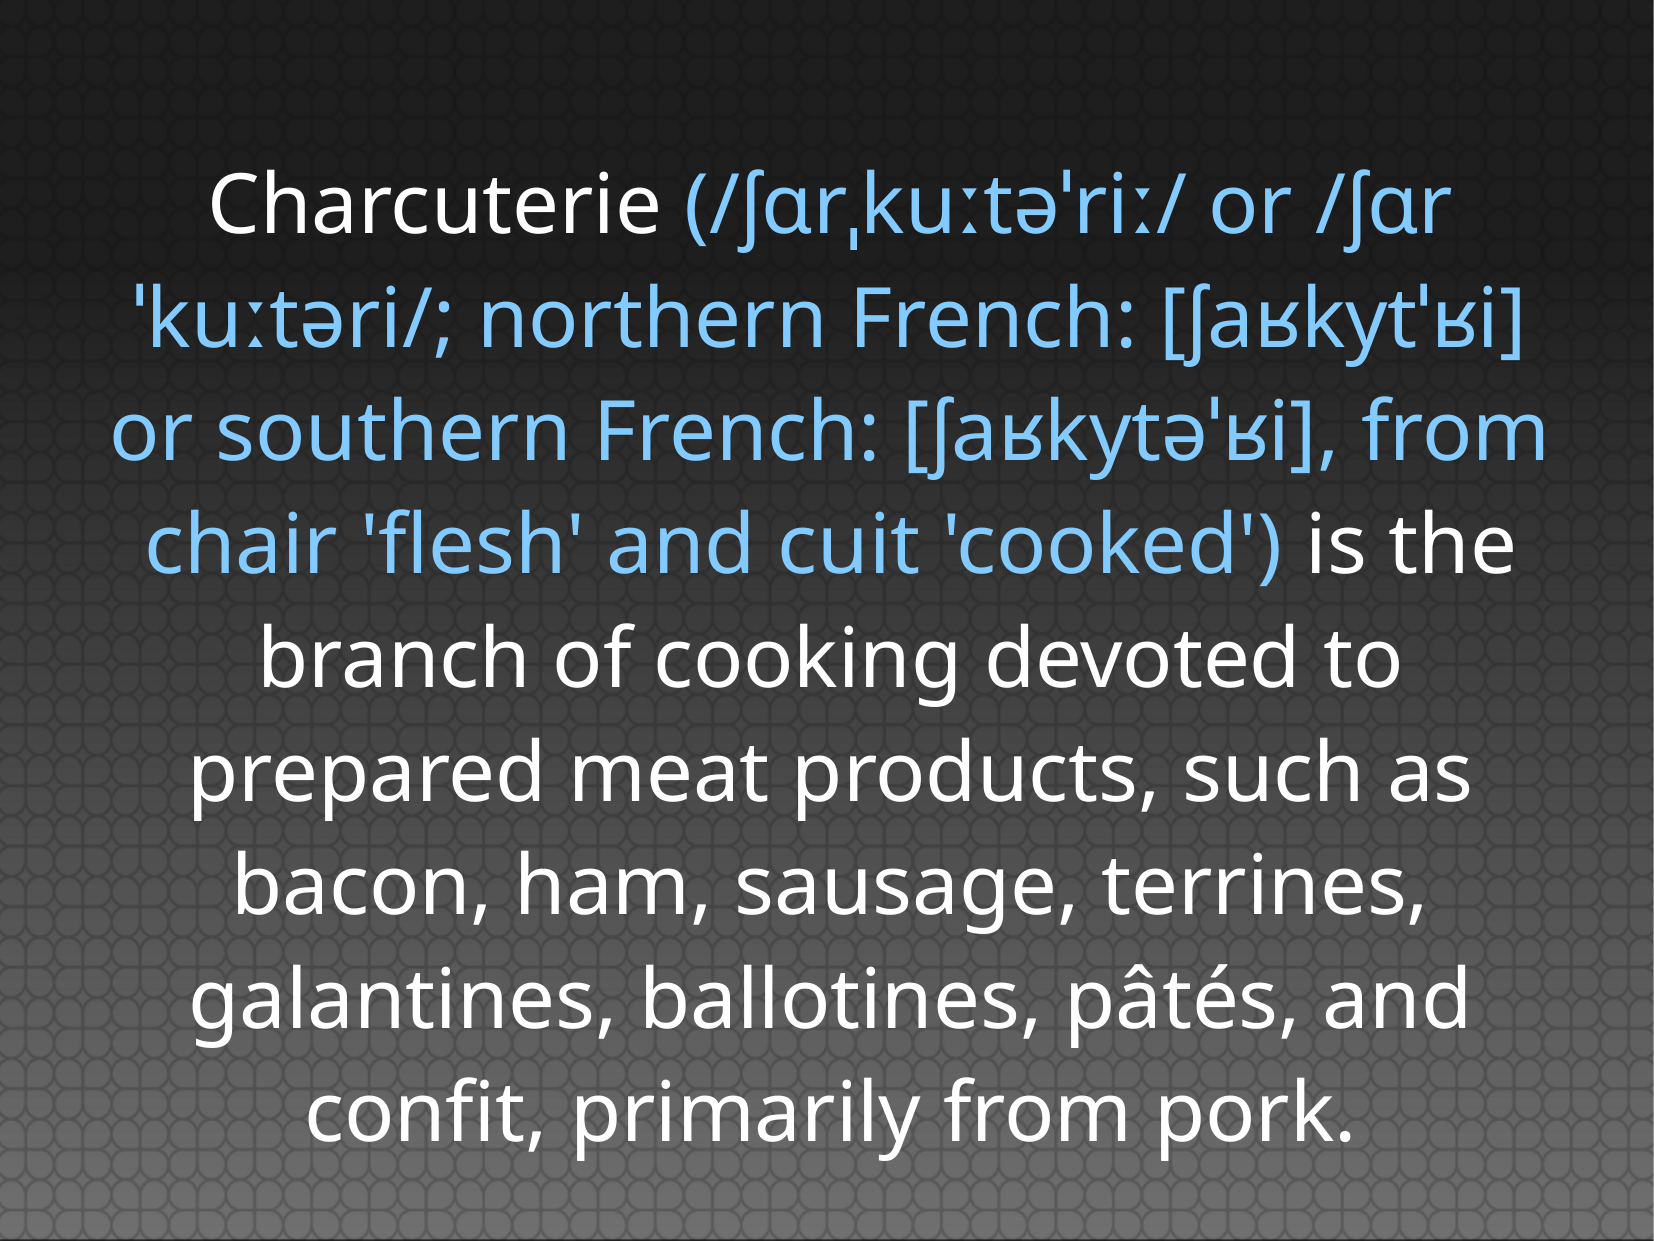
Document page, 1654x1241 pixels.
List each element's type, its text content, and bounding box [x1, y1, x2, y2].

picture [1433, 989, 1458, 1023]
picture [0, 0, 1654, 1241]
subtitle Charcuterie (/ʃɑrˌkuːtəˈriː/ or /ʃɑrˈkuːtəri/; northern French: [ʃaʁkytˈʁi] or southern French: [ʃaʁkytəˈʁi], from chair 'flesh' and cuit 'cooked') is the branch of cooking devoted to prepared meat products, such as bacon, ham, sausage, terrines, galantines, ballotines, pâtés, and confit, primarily from pork. [86, 0, 1576, 978]
picture [653, 989, 678, 1023]
